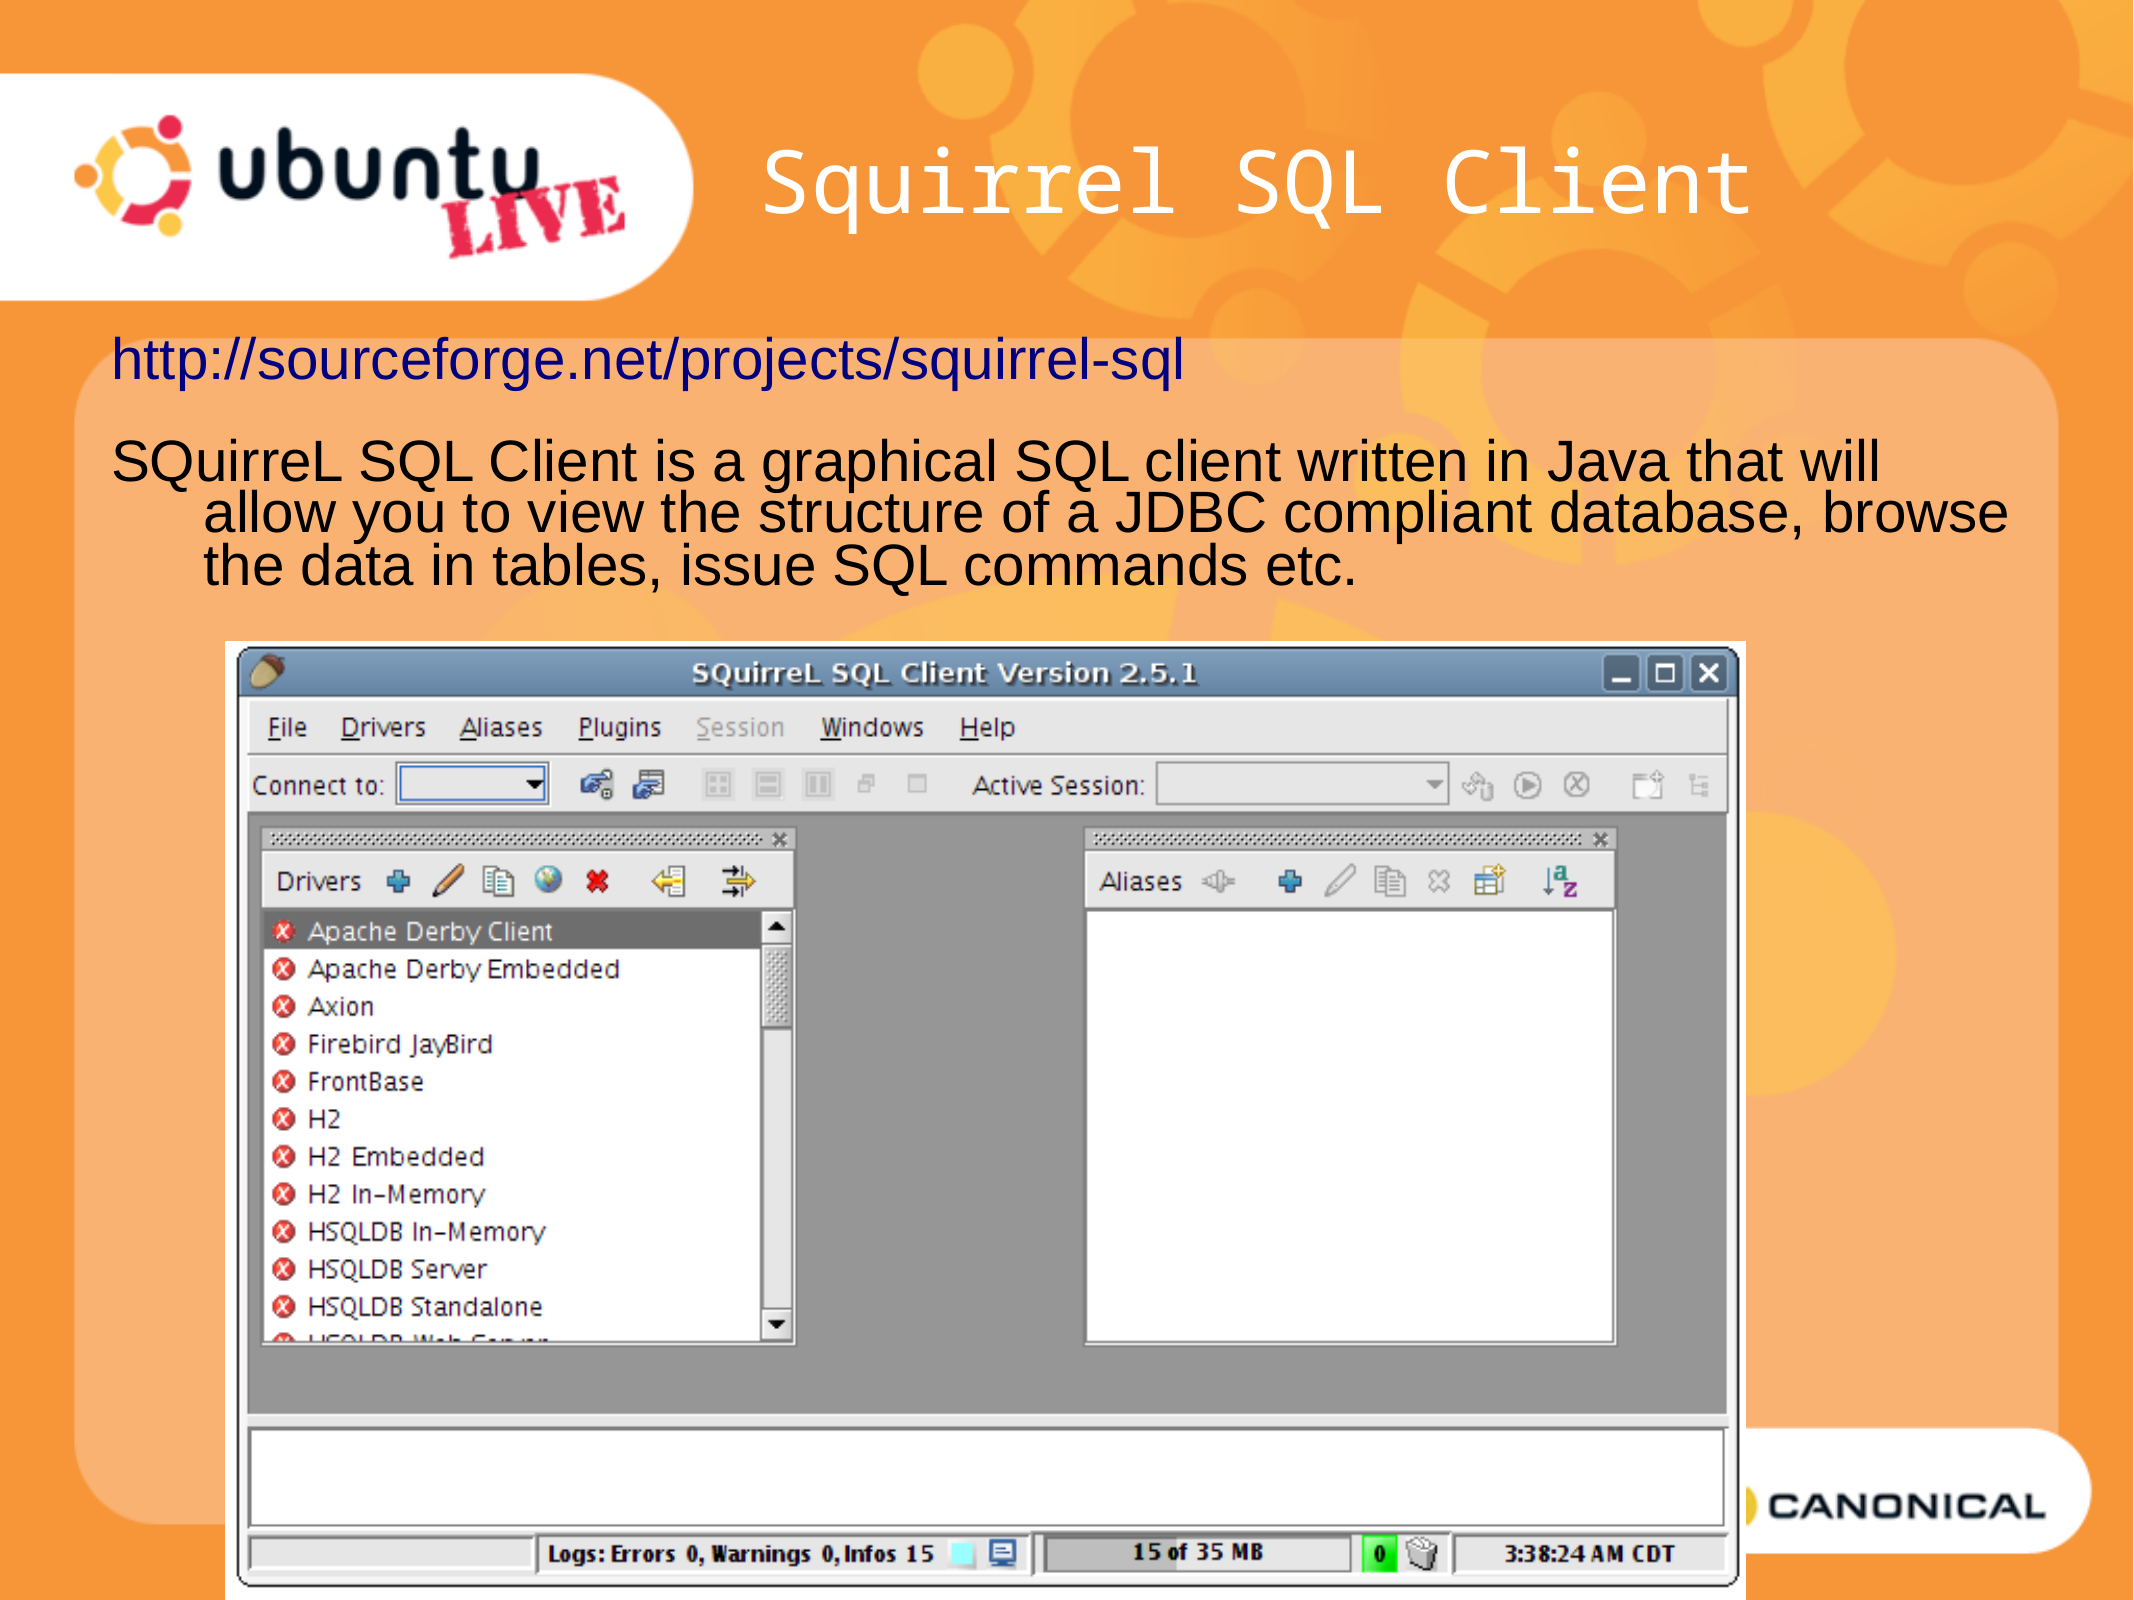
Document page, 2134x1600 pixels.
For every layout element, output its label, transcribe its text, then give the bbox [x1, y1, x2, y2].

picture [0, 0, 2134, 1600]
title Squirrel SQL Client [754, 112, 2134, 246]
list http://sourceforge.net/projects/squirrel-sql SQuirreL SQL Client is a graphical SQL client written in Java that will allow you to view the structure of a JDBC compliant database, browse the data in tables, issue SQL commands etc. [66, 337, 2026, 1351]
